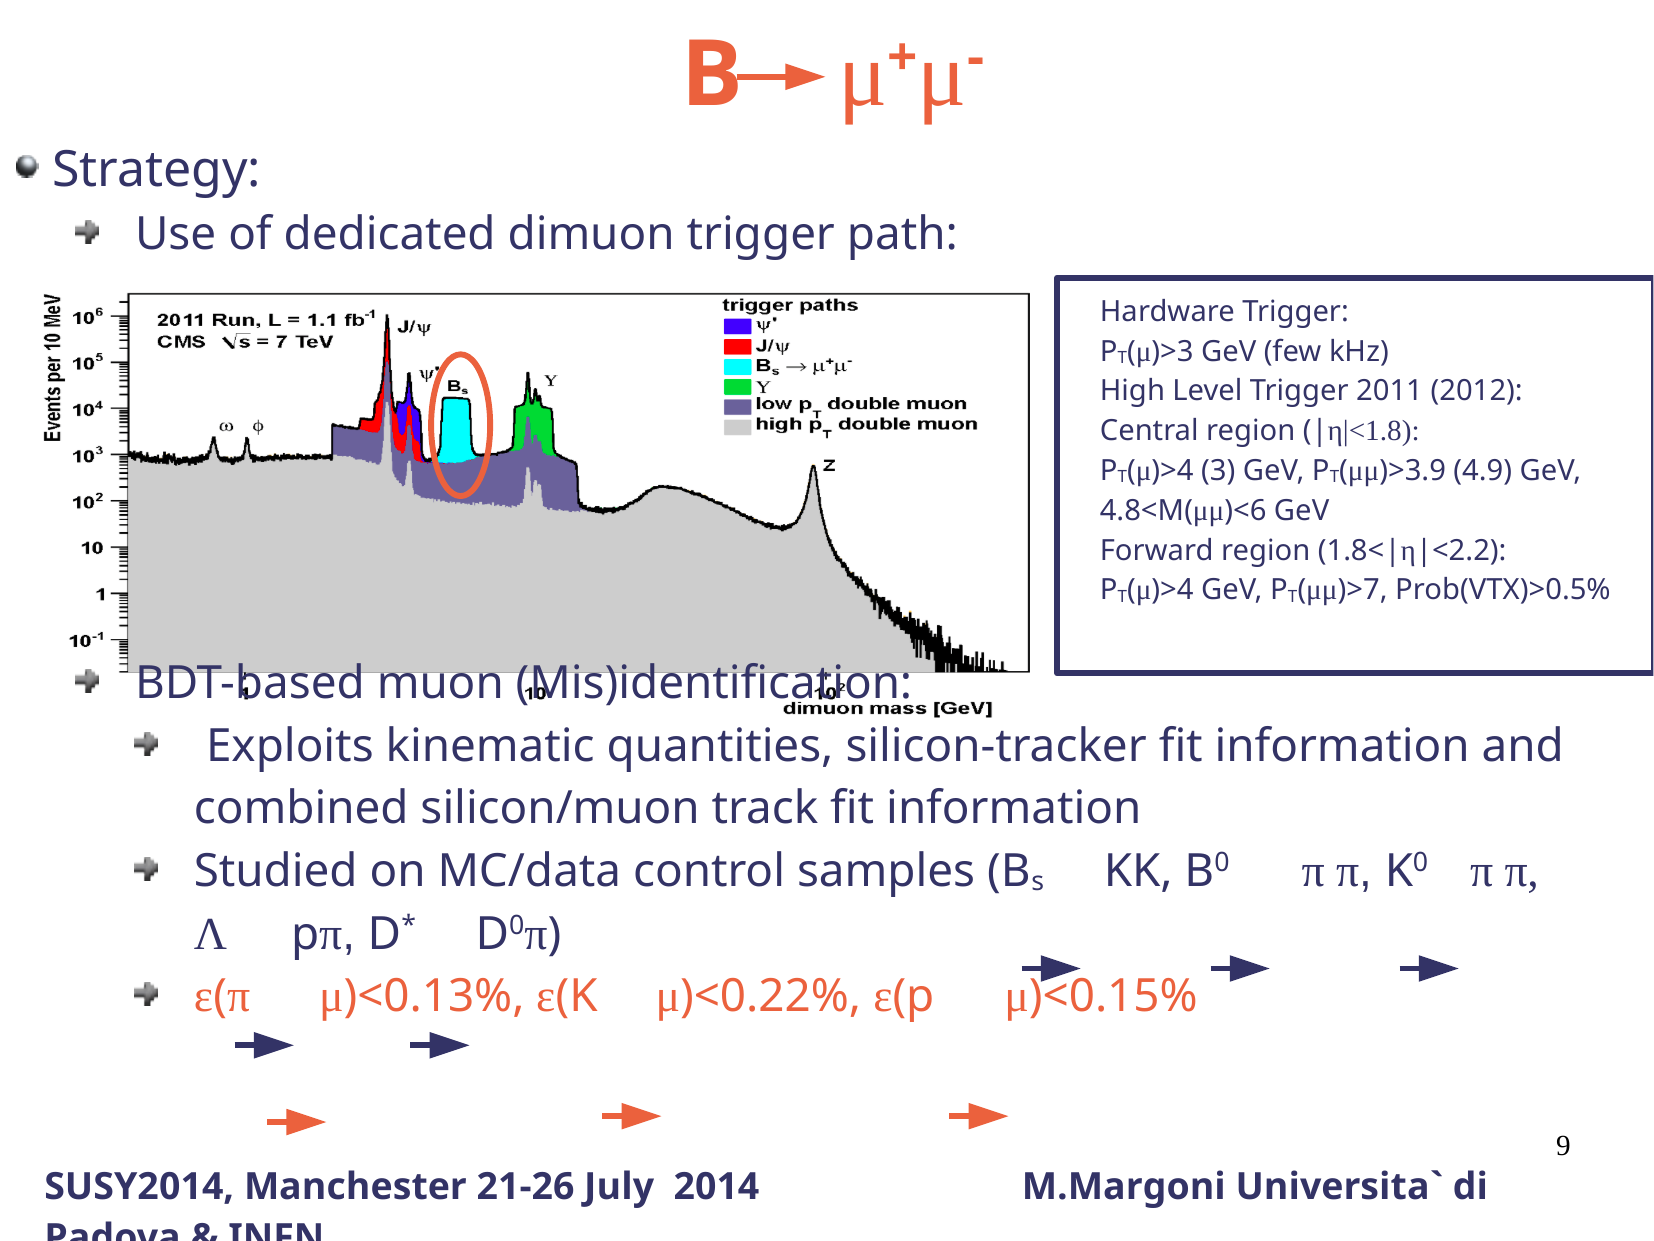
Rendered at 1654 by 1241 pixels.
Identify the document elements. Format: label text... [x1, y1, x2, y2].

text_box Strategy: Use of dedicated dimuon trigger path: BDT-based muon (Mis)identification: Exploits kinematic quantities, silicon-tracker fit information and combined silicon/muon track fit information Studied on MC/data control samples (Bs KK, B0 π π, K0 π π, Λ pπ, D* D0π) ε(π μ)<0.13%, ε(K μ)<0.22%, ε(p μ)<0.15% [2, 125, 1642, 1241]
title B μ+μ- [100, 0, 1589, 125]
text_box Strategy: Use of dedicated dimuon trigger path: BDT-based muon (Mis)identification: Exploits kinematic quantities, silicon-tracker fit information and combined silicon/muon track fit information Studied on MC/data control samples (Bs KK, B0 π π, K0 π π, Λ pπ, D* D0π) ε(π μ)<0.13%, ε(K μ)<0.22%, ε(p μ)<0.15% [1060, 281, 1642, 670]
